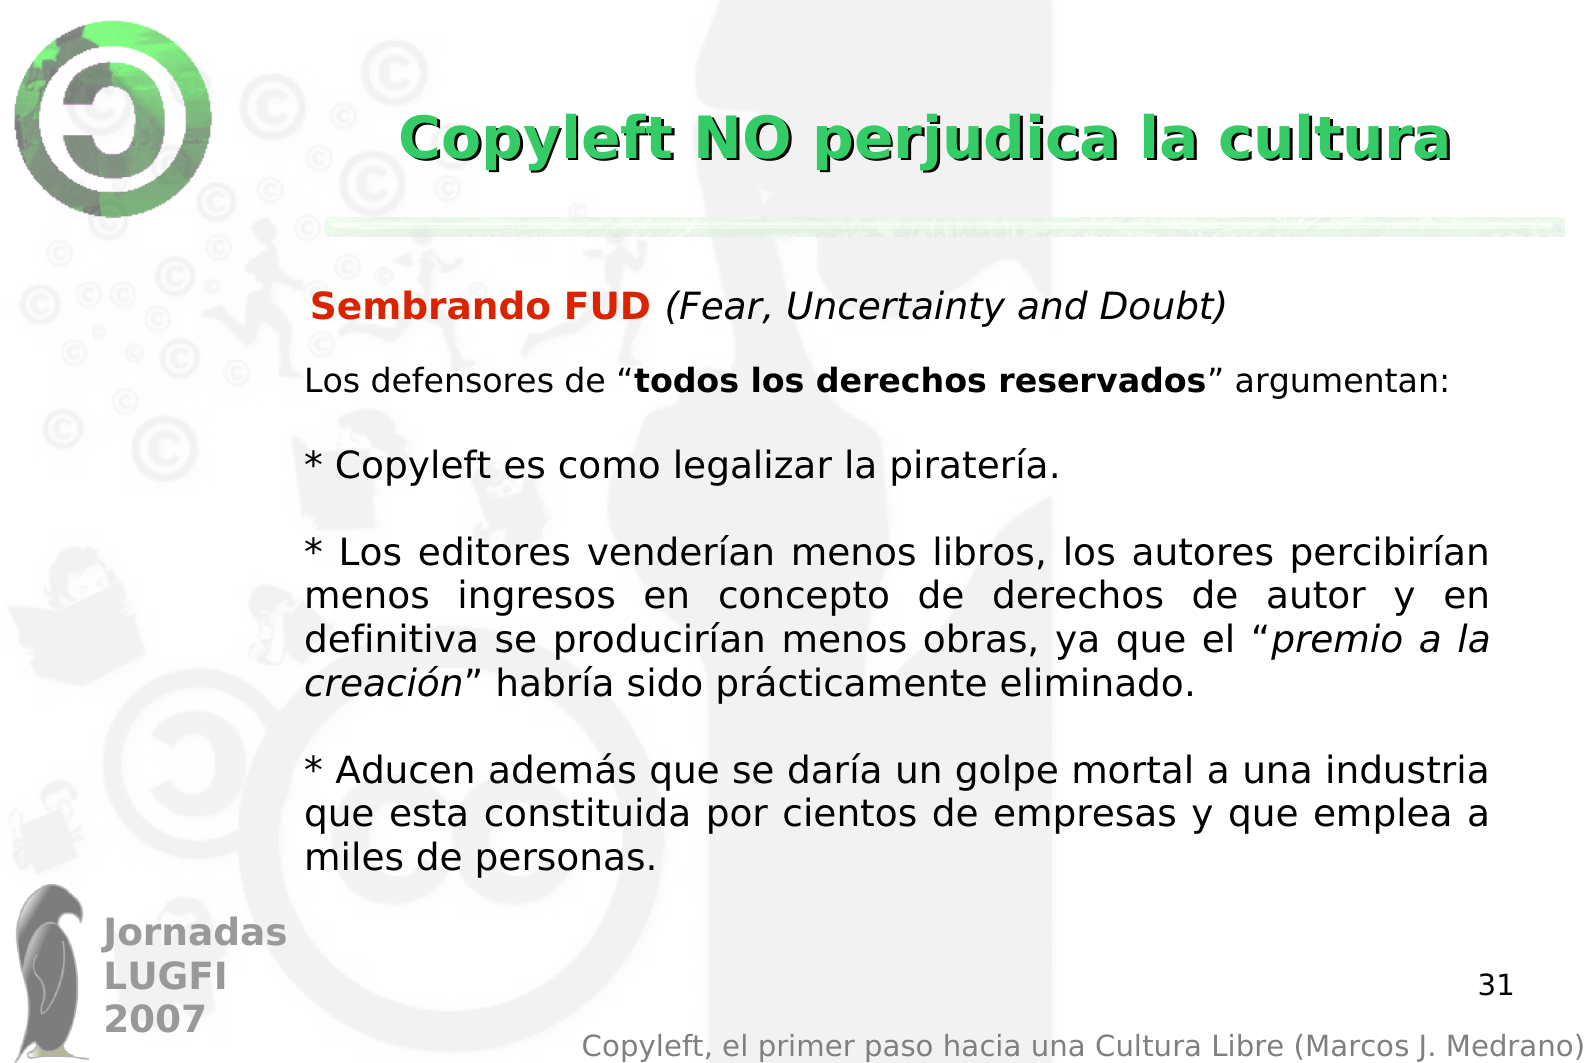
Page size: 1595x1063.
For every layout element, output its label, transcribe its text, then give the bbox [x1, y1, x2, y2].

text_box Sembrando FUD (Fear, Uncertainty and Doubt) [295, 277, 1270, 336]
text_box Copyleft NO perjudica la cultura [383, 96, 1536, 207]
text_box Los defensores de “todos los derechos reservados” argumentan: * Copyleft es como legalizar la piratería. * Los editores venderían menos libros, los autores percibirían menos ingresos en concepto de derechos de autor y en definitiva se producirían menos obras, ya que el “premio a la creación” habría sido prácticamente eliminado. * Aducen además que se daría un golpe mortal a una industria que esta constituida por cientos de empresas y que emplea a miles de personas. [289, 354, 1506, 974]
